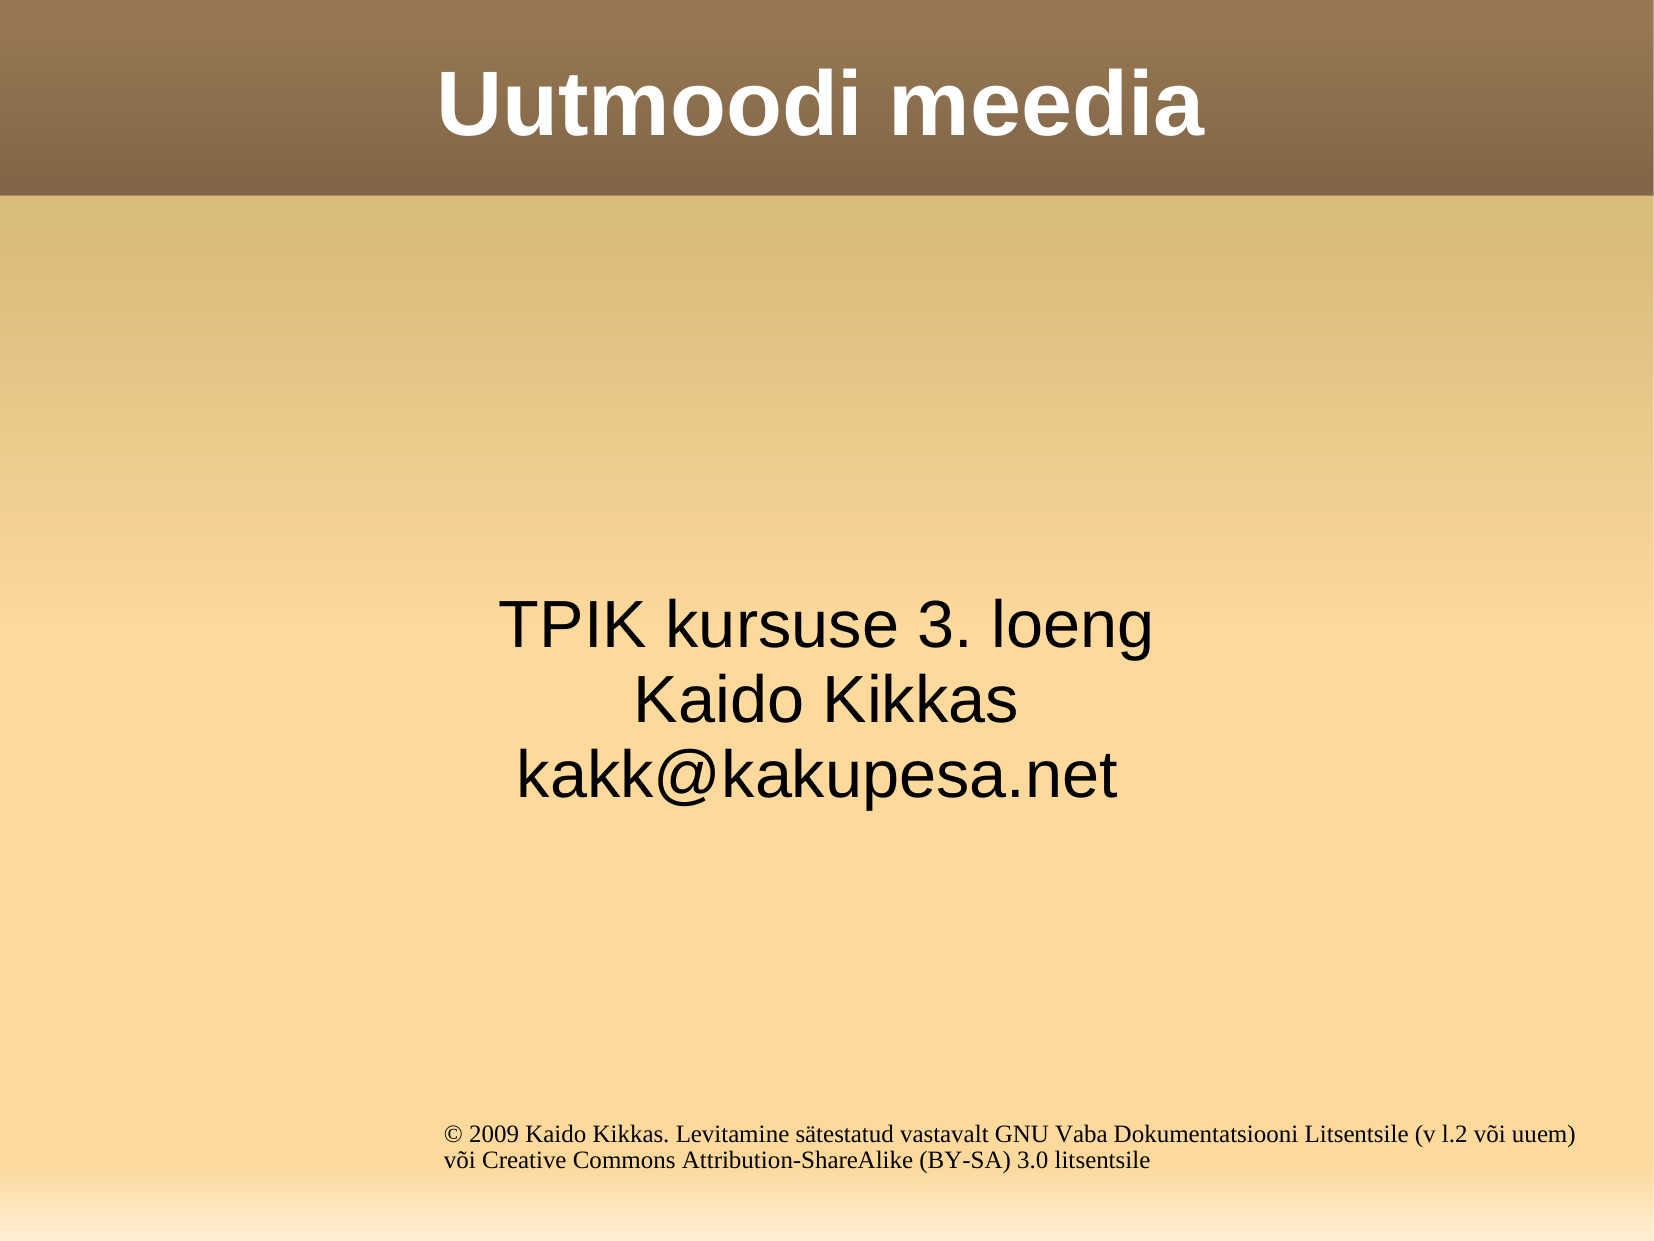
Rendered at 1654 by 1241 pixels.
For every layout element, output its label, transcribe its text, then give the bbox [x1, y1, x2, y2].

title Uutmoodi meedia [76, 0, 1565, 208]
subtitle TPIK kursuse 3. loeng Kaido Kikkas kakk@kakupesa.net [82, 297, 1571, 1102]
text_box © 2009 Kaido Kikkas. Levitamine sätestatud vastavalt GNU Vaba Dokumentatsiooni Litsentsile (v l.2 või uuem) või Creative Commons Attribution-ShareAlike (BY-SA) 3.0 litsentsile‏ [443, 1122, 1595, 1150]
picture [0, 0, 1654, 1241]
